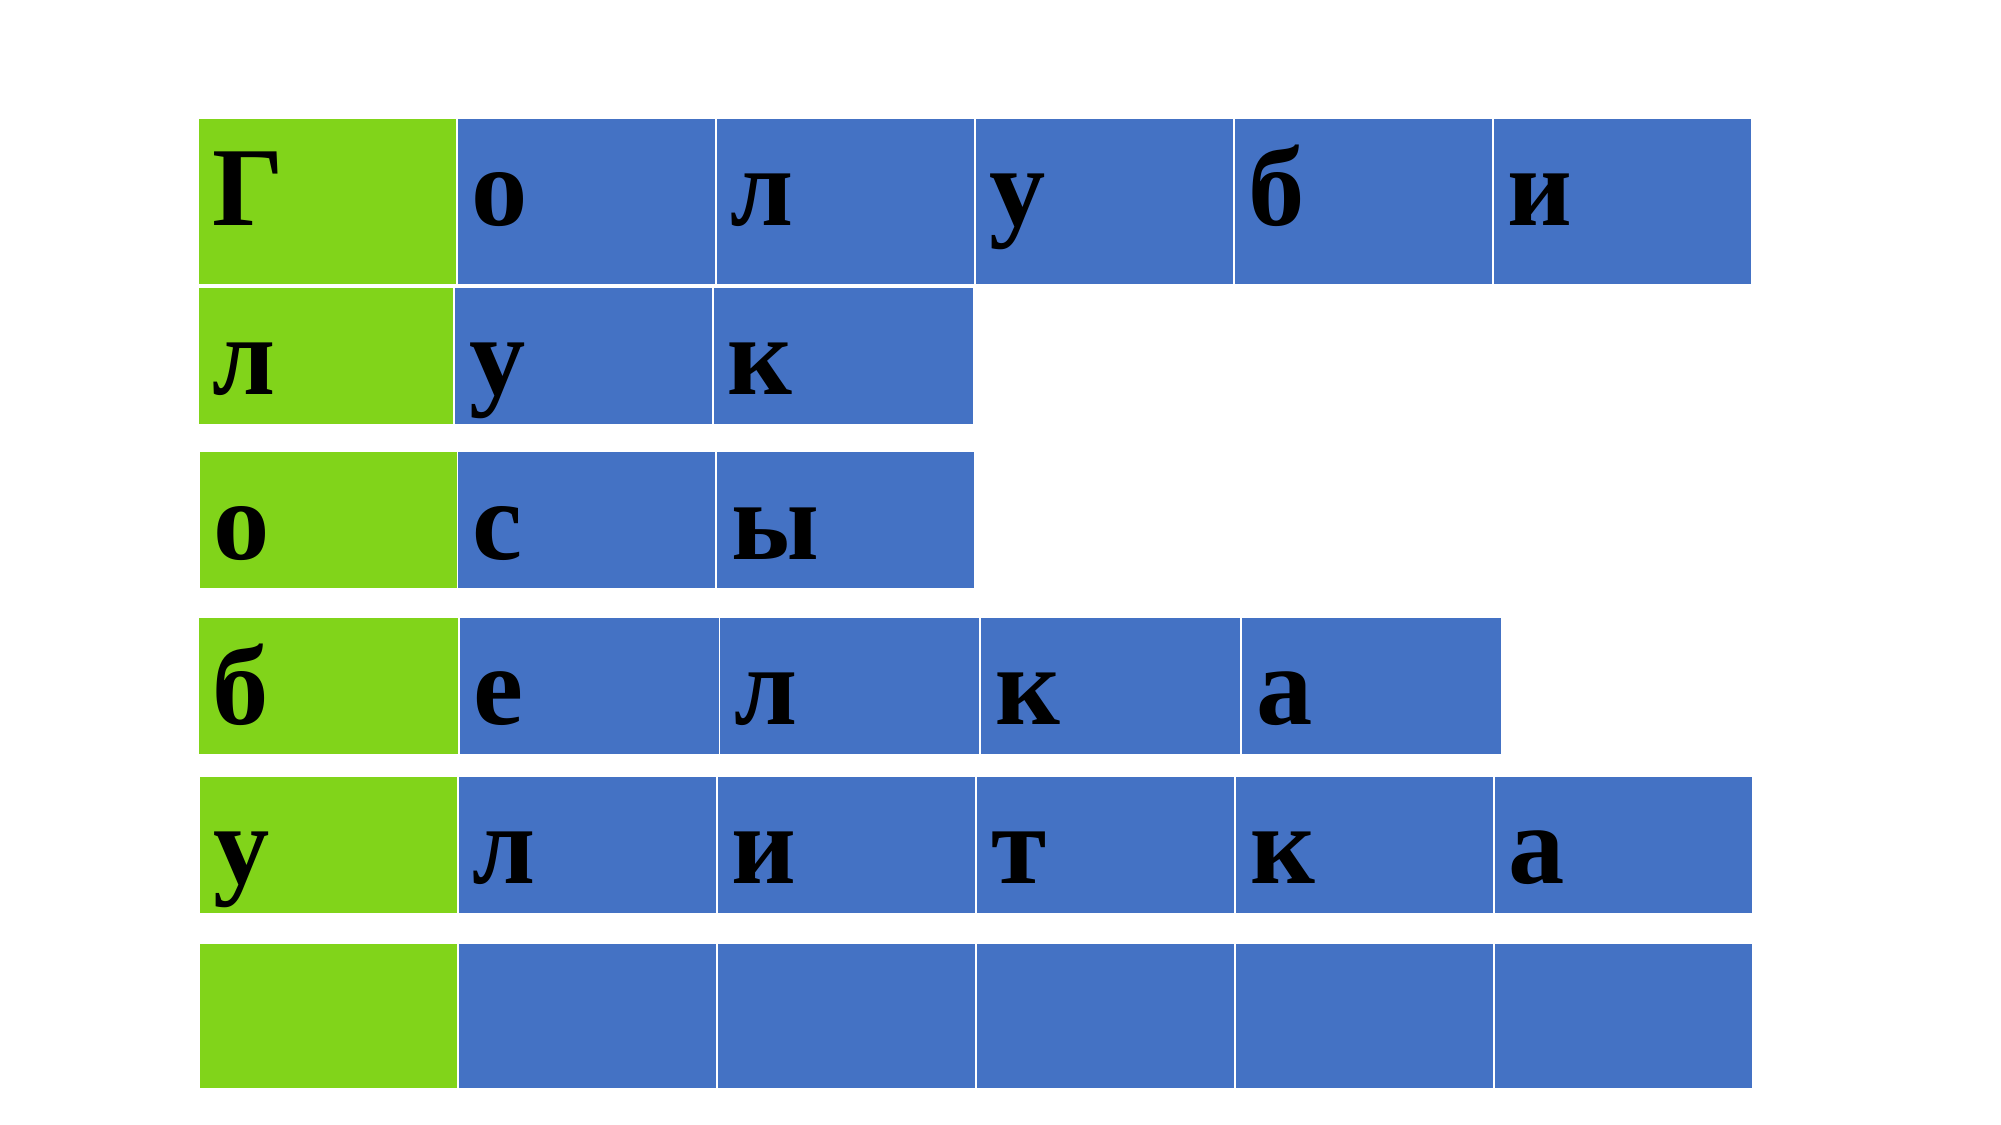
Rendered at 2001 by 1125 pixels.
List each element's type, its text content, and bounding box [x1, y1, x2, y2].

table_header [718, 944, 975, 1088]
table_header [977, 944, 1234, 1088]
table_header ы [717, 452, 974, 588]
table_header [1236, 944, 1493, 1088]
table_header л [199, 288, 453, 424]
table_header [459, 944, 716, 1088]
table_header у [200, 777, 457, 913]
table_header о [458, 119, 715, 284]
table_header л [717, 119, 974, 284]
table_header т [977, 777, 1234, 913]
table_header [200, 944, 457, 1088]
table_header б [199, 618, 458, 754]
table_header с [458, 452, 715, 588]
table_header а [1242, 618, 1501, 754]
table_header е [460, 618, 719, 754]
table_header Г [199, 119, 456, 284]
table_header у [976, 119, 1233, 284]
table_header и [718, 777, 975, 913]
table_header л [720, 618, 979, 754]
table_header б [1235, 119, 1492, 284]
table_header [1495, 944, 1752, 1088]
table_header у [455, 288, 712, 424]
table_header о [200, 452, 457, 588]
table_header к [714, 288, 973, 424]
table_header к [1236, 777, 1493, 913]
table_header л [459, 777, 716, 913]
table_header и [1494, 119, 1751, 284]
table_header к [981, 618, 1240, 754]
table_header а [1495, 777, 1752, 913]
